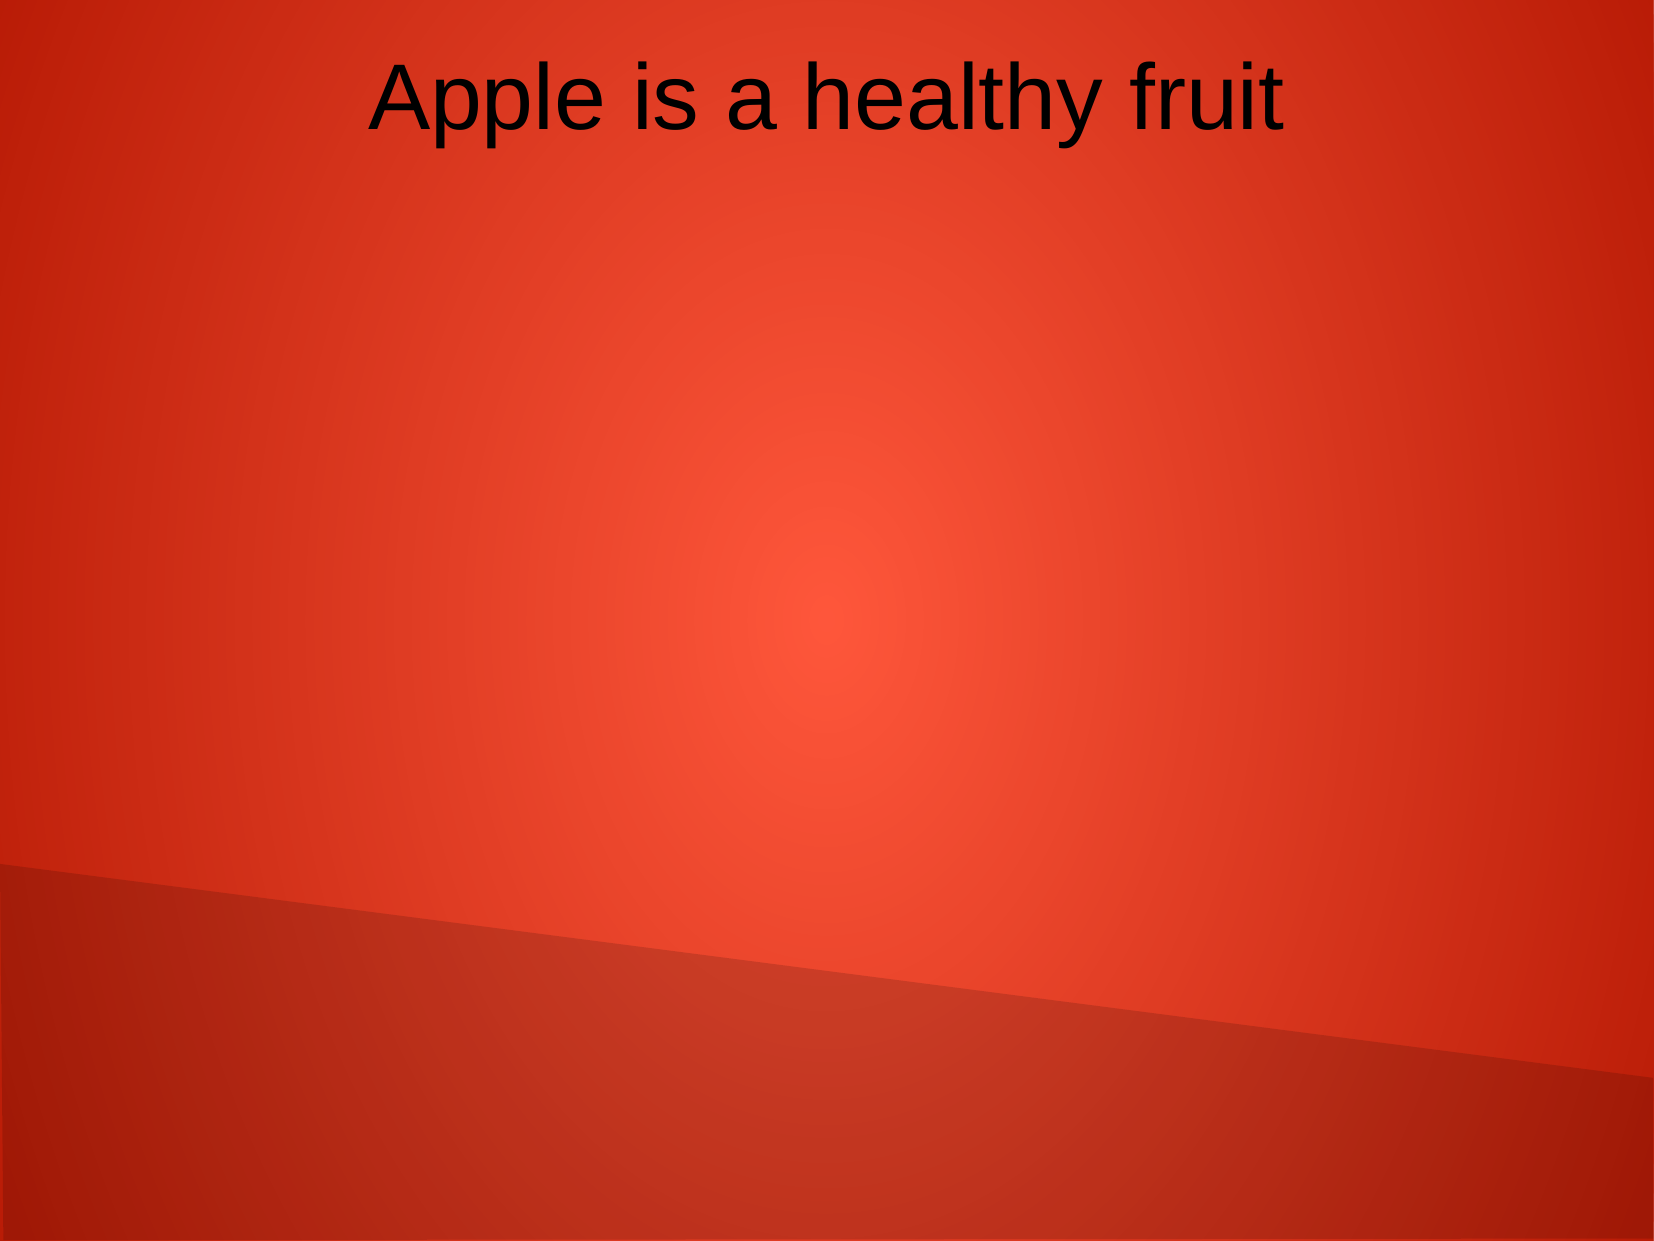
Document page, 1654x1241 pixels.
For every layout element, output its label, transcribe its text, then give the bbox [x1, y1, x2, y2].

picture [400, 299, 1253, 1019]
title Apple is a healthy fruit [82, 45, 1571, 254]
